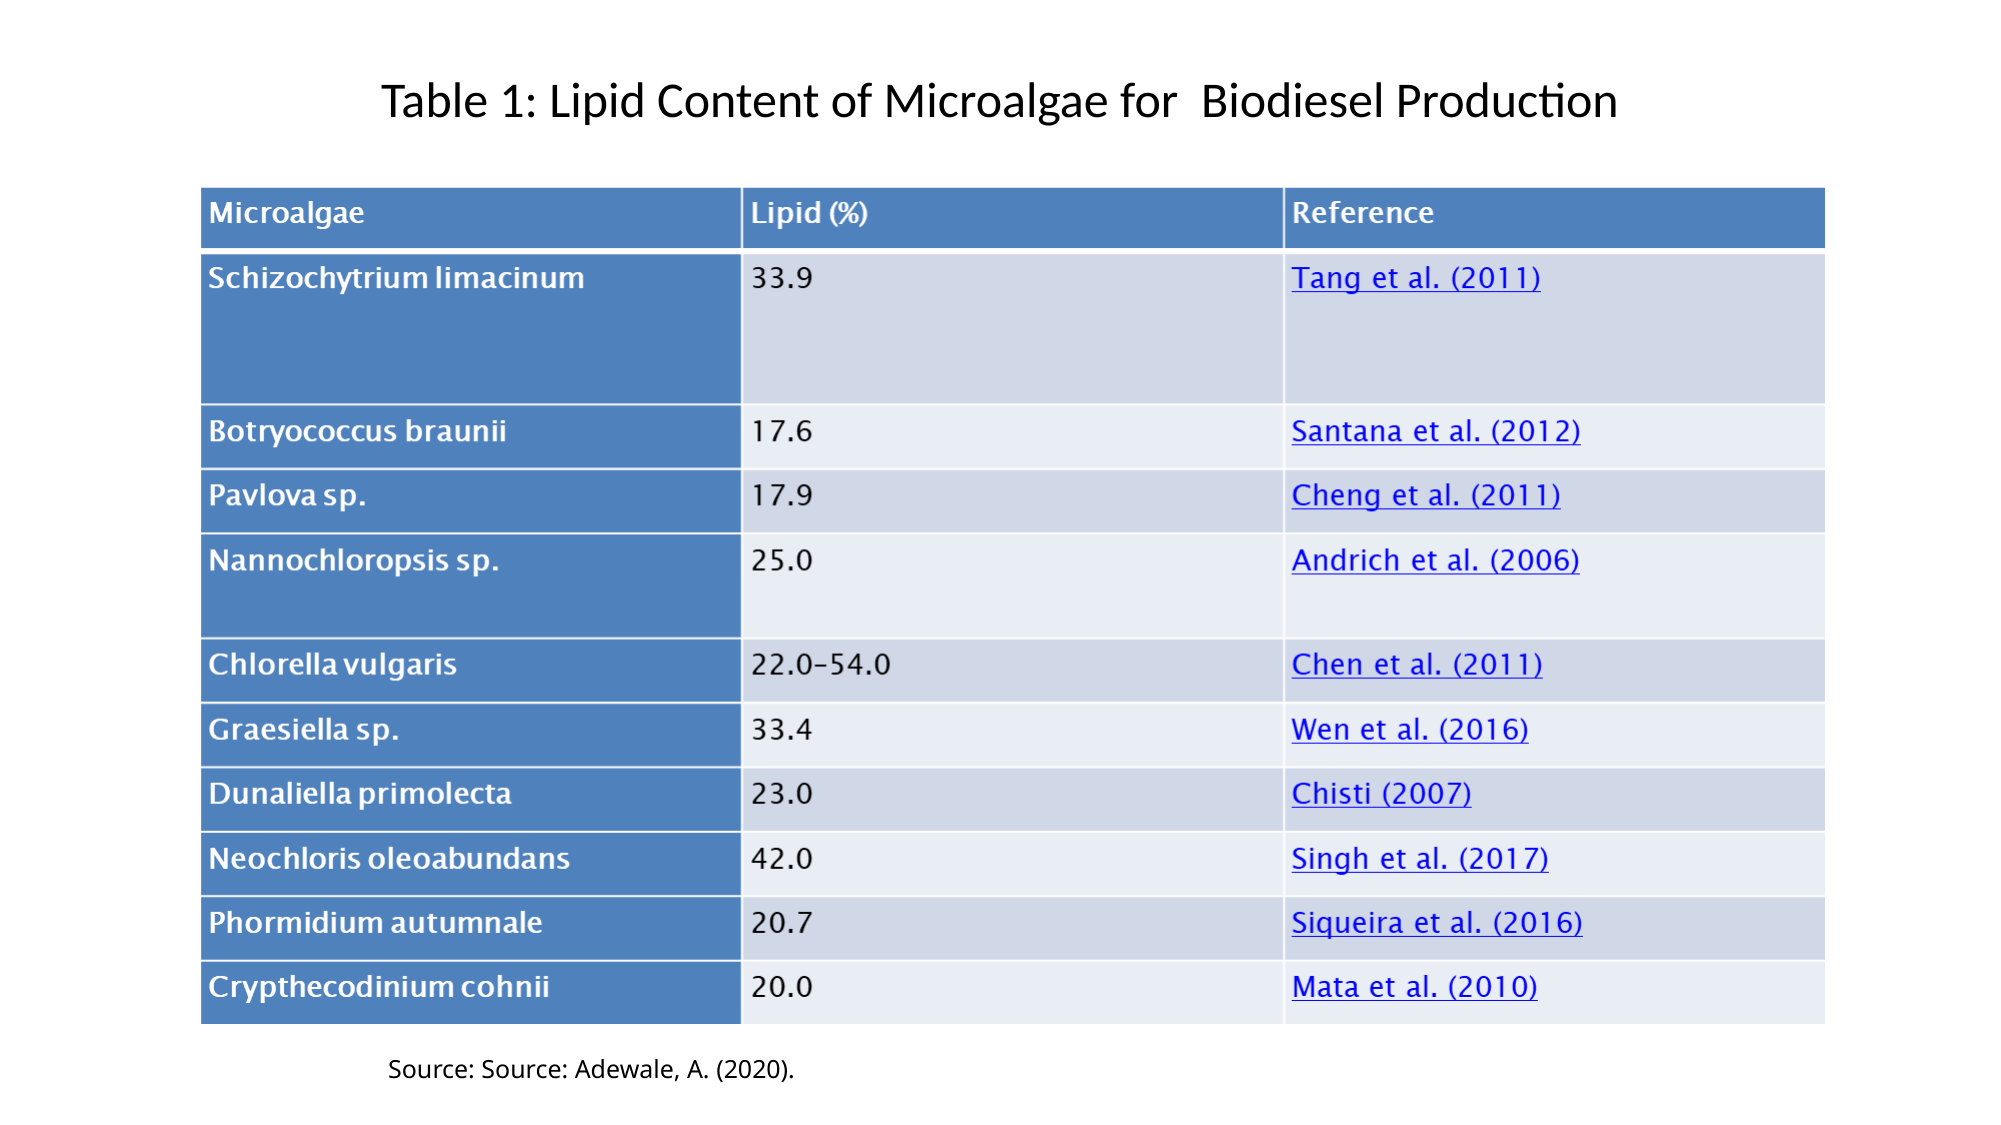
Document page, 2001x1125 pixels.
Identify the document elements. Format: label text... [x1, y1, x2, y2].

picture [200, 187, 1826, 1026]
text_box Source: Source: Adewale, A. (2020). [373, 1046, 1573, 1125]
title Table 1: Lipid Content of Microalgae for Biodiesel Production [99, 45, 1900, 150]
